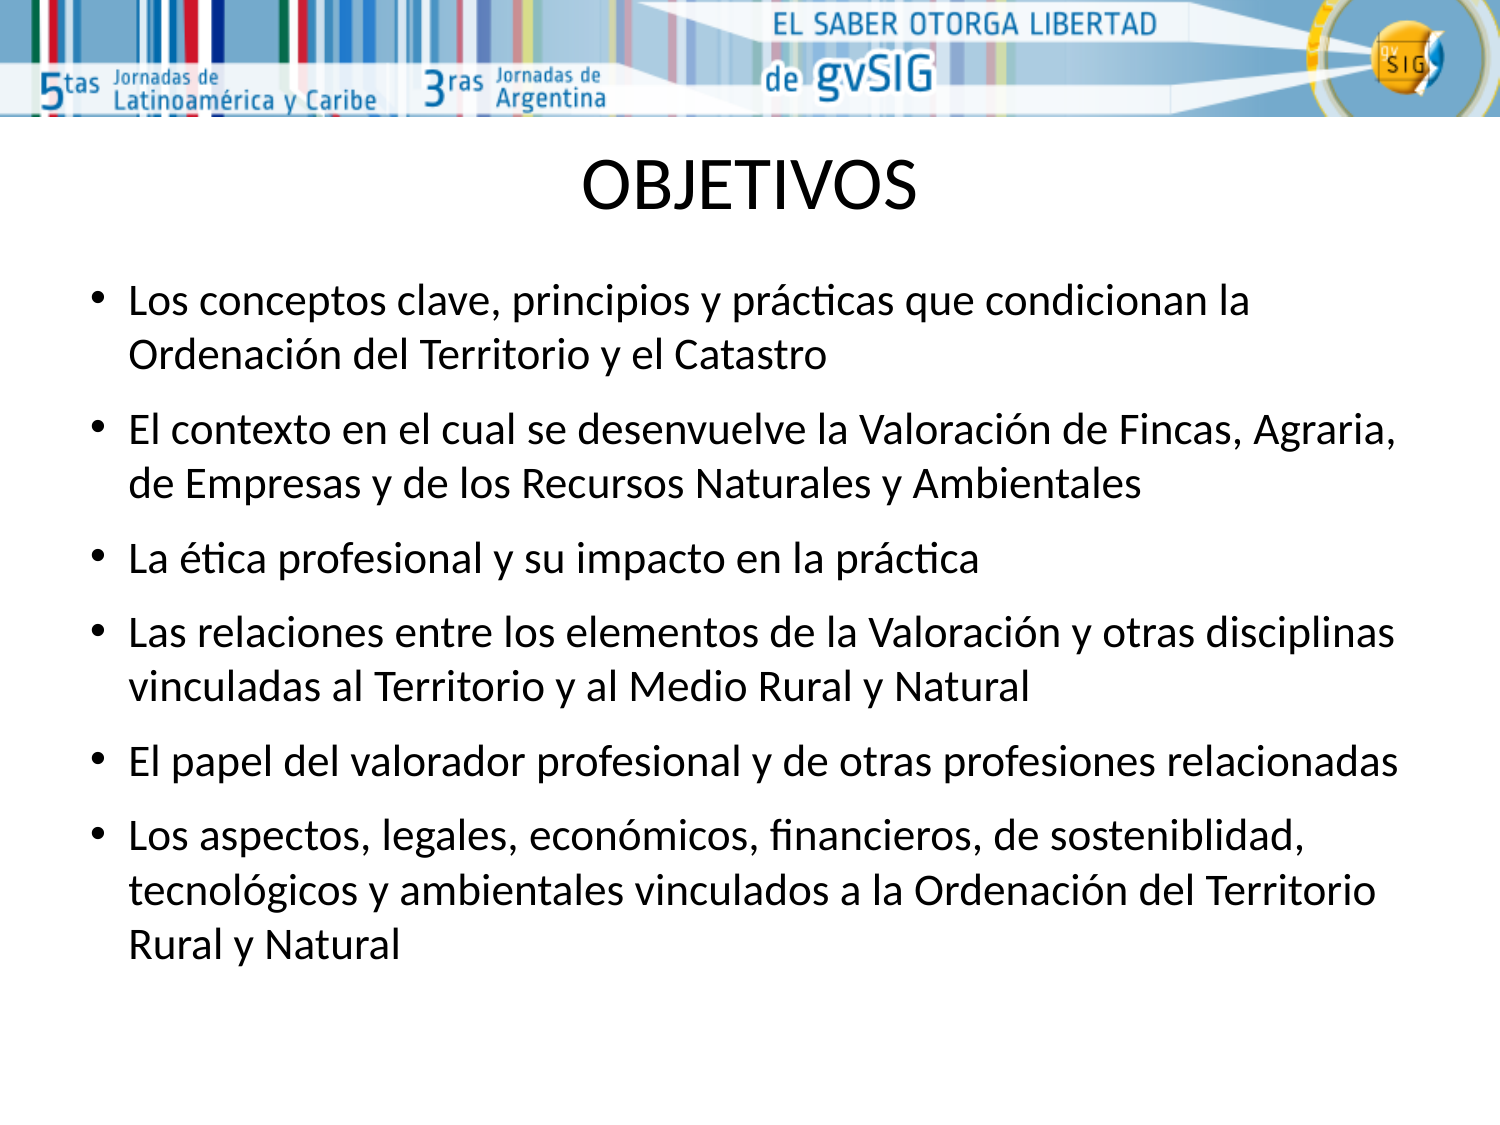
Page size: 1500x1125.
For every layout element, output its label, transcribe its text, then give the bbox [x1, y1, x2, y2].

title OBJETIVOS [75, 125, 1425, 233]
list Los conceptos clave, principios y prácticas que condicionan la Ordenación del Territorio y el Catastro El contexto en el cual se desenvuelve la Valoración de Fincas, Agraria, de Empresas y de los Recursos Naturales y Ambientales La ética profesional y su impacto en la práctica Las relaciones entre los elementos de la Valoración y otras disciplinas vinculadas al Territorio y al Medio Rural y Natural El papel del valorador profesional y de otras profesiones relacionadas Los aspectos, legales, económicos, financieros, de sosteniblidad, tecnológicos y ambientales vinculados a la Ordenación del Territorio Rural y Natural [75, 262, 1425, 1005]
picture [0, 0, 1500, 117]
